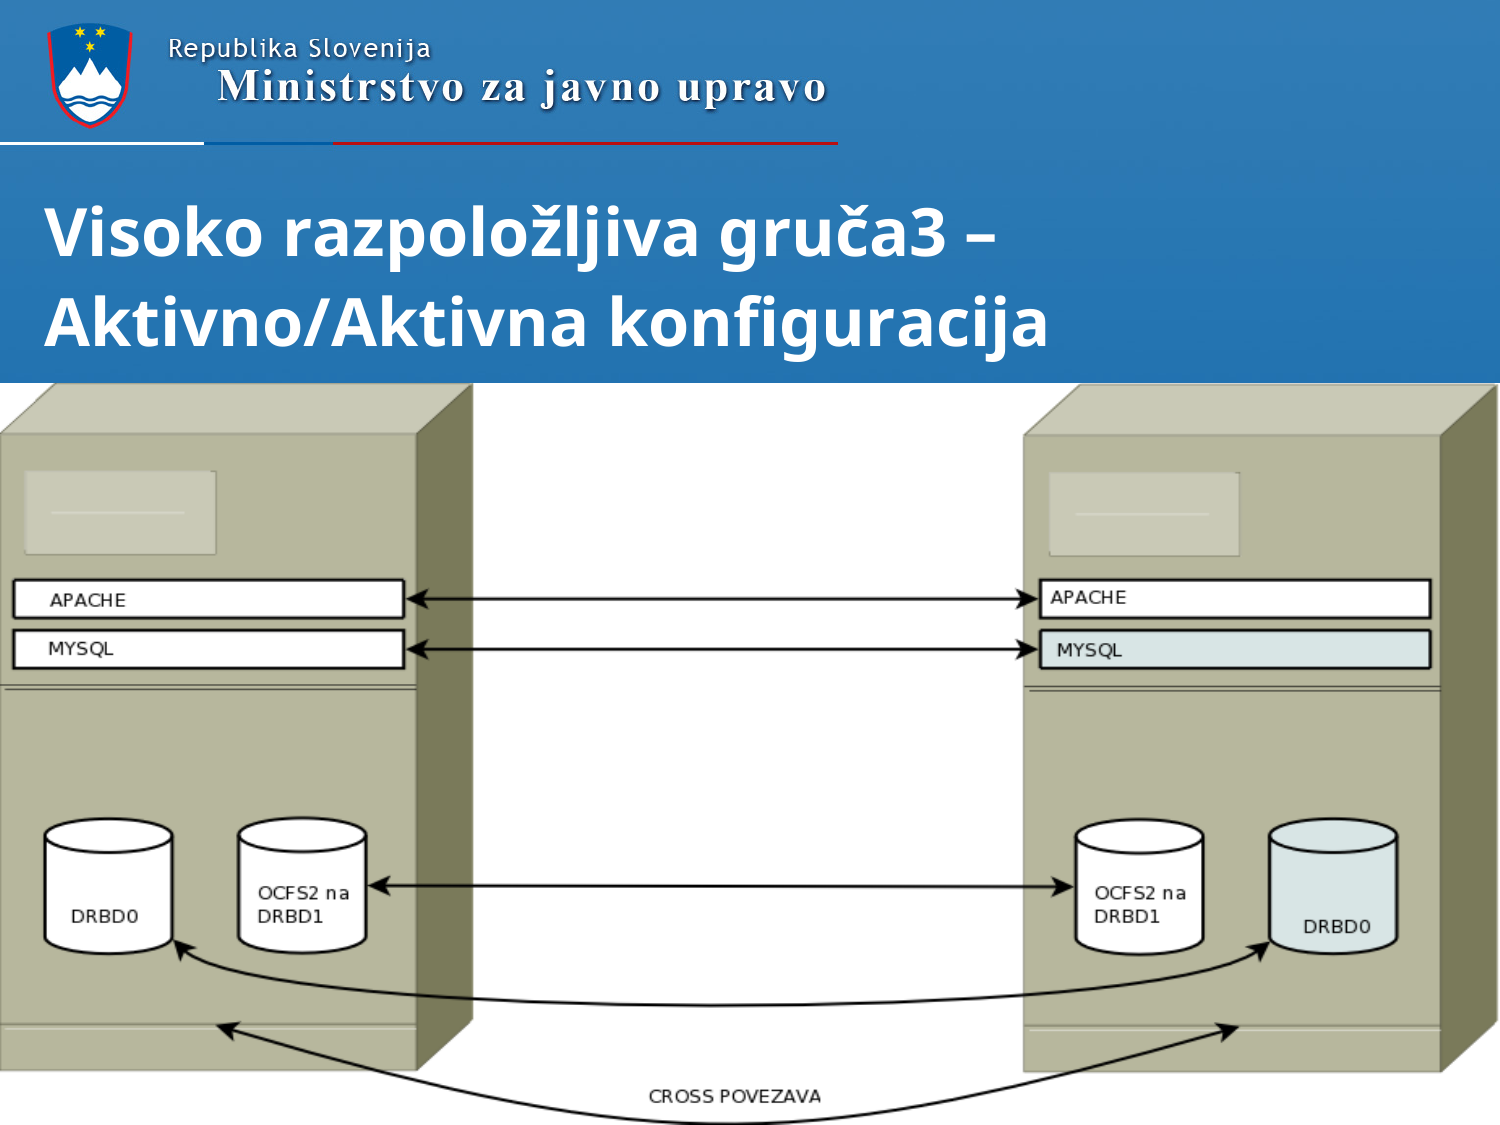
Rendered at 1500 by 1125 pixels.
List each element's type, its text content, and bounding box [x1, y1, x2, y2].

picture [0, 0, 1500, 1125]
title Visoko razpoložljiva gruča3 – Aktivno/Aktivna konfiguracija [29, 177, 1453, 343]
